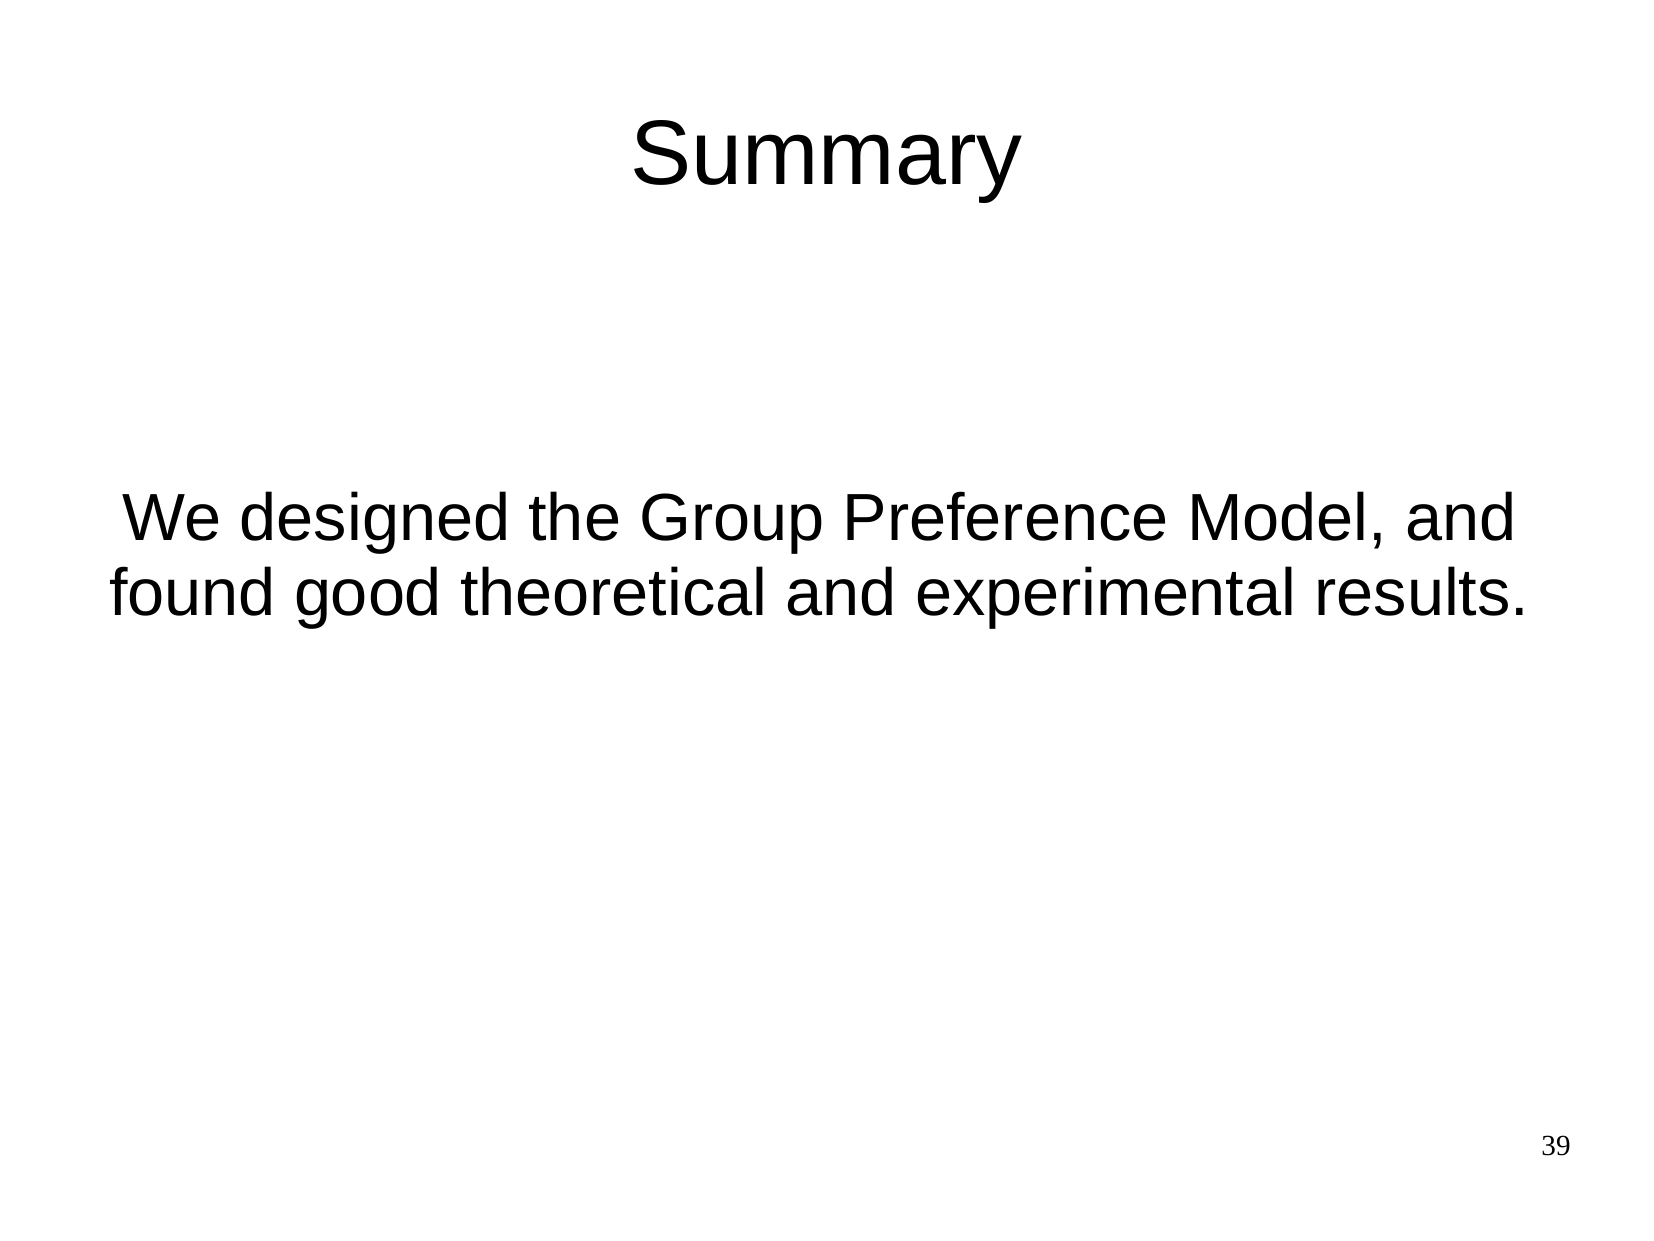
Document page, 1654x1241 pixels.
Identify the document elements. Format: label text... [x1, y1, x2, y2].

text_box We designed the Group Preference Model, and found good theoretical and experimental results. [94, 472, 1595, 804]
title Summary [82, 49, 1571, 257]
